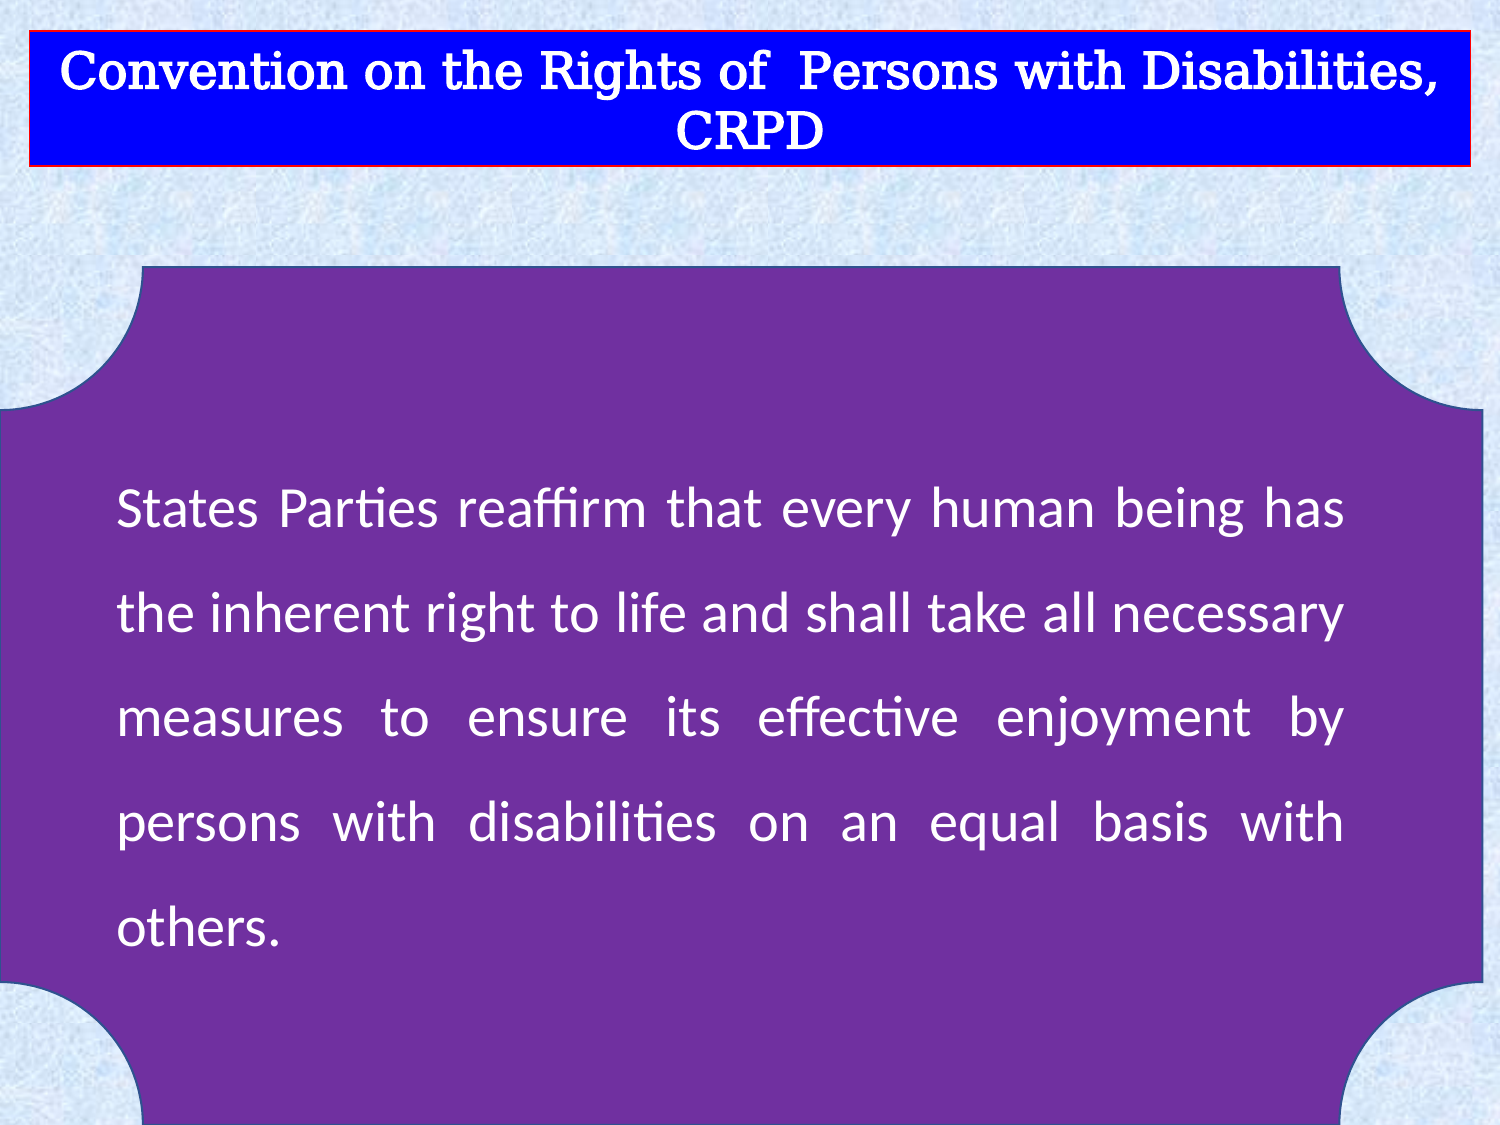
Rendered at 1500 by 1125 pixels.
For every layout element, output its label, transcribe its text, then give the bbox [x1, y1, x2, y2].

text_box States Parties reaffirm that every human being has the inherent right to life and shall take all necessary measures to ensure its effective enjoyment by persons with disabilities on an equal basis with others. [0, 267, 1483, 1125]
title Article 10 ─ Right to life [29, 278, 142, 397]
text_box Convention on the Rights of Persons with Disabilities, CRPD [29, 31, 1471, 166]
